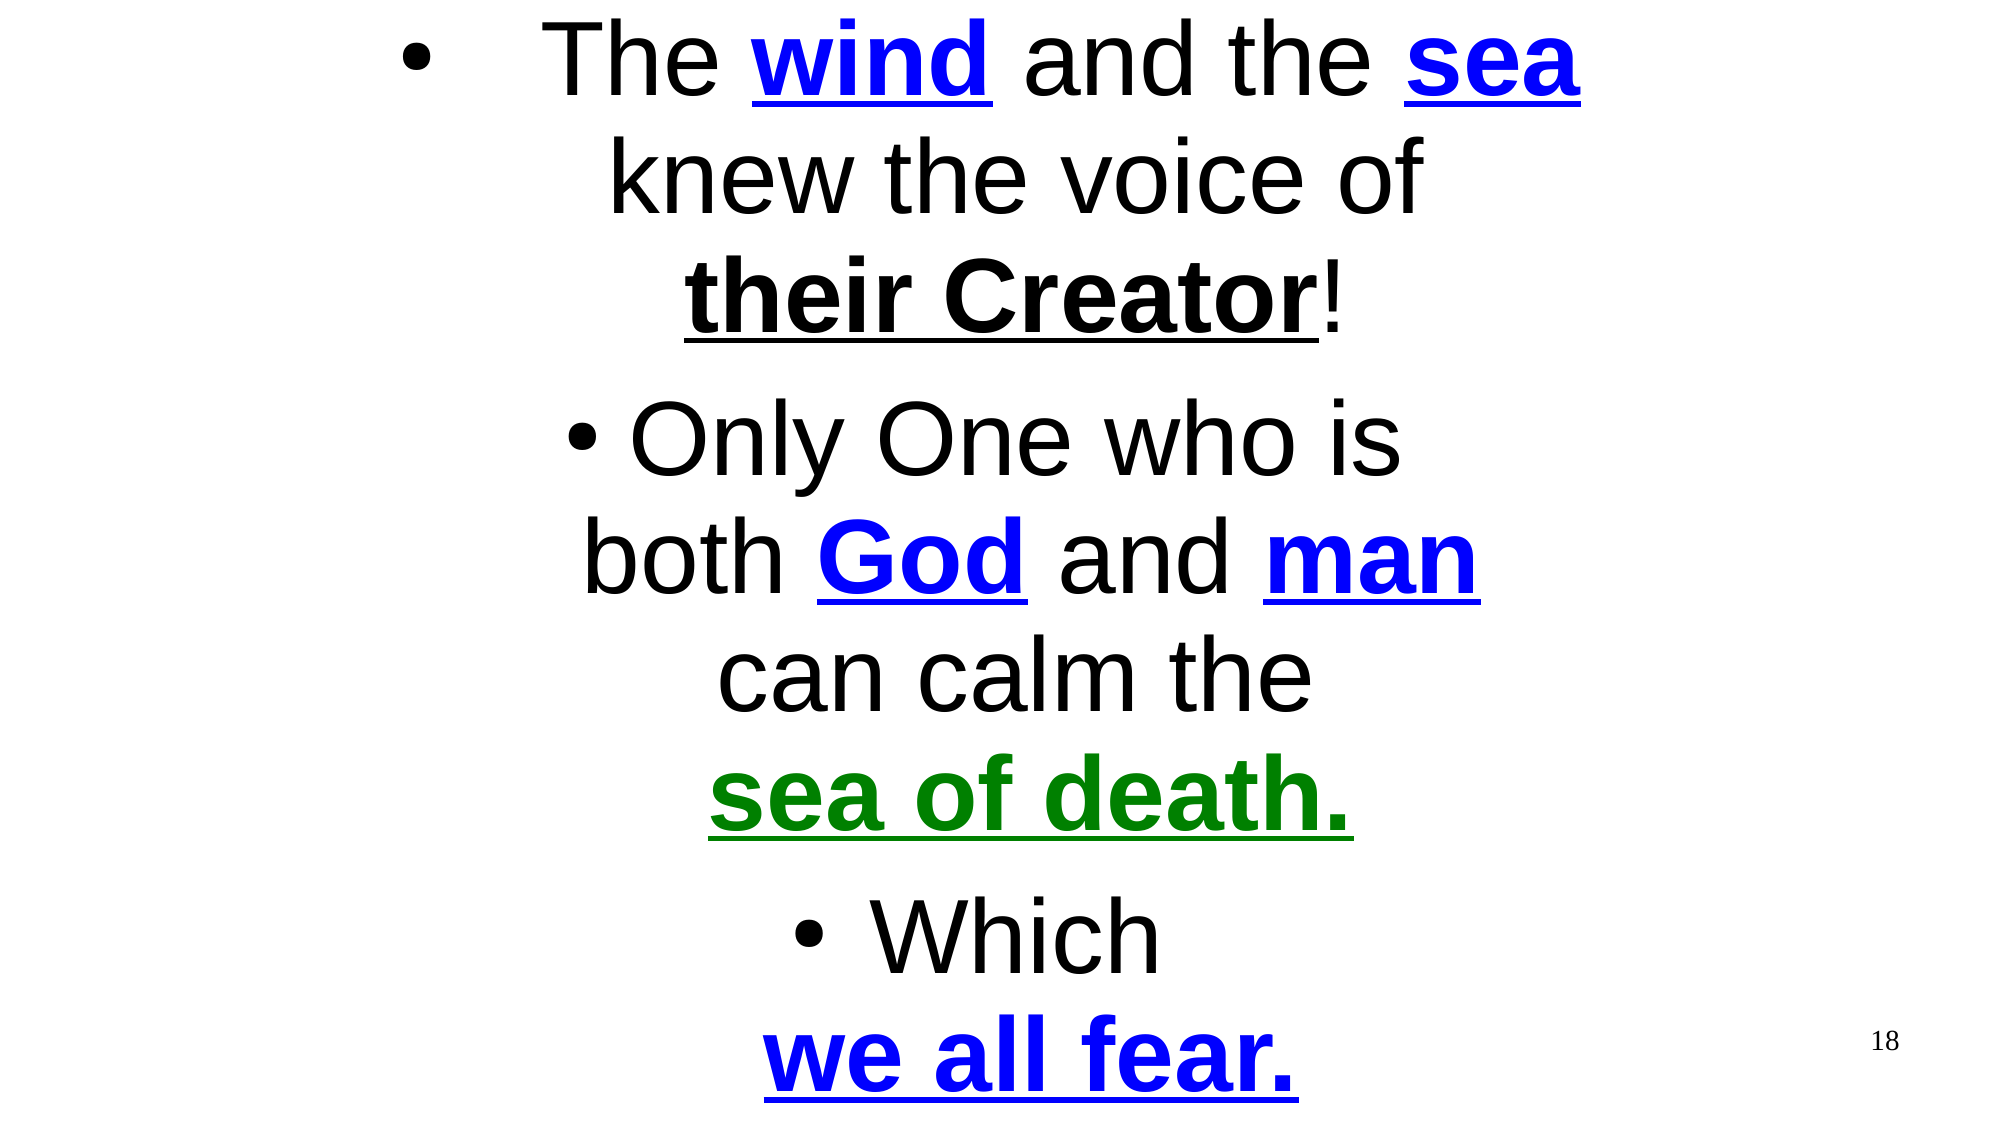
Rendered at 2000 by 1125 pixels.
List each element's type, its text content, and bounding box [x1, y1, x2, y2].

list The wind and the sea knew the voice of their Creator! Only One who is both God and man can calm the sea of death. Which we all fear. [0, 0, 1996, 1123]
